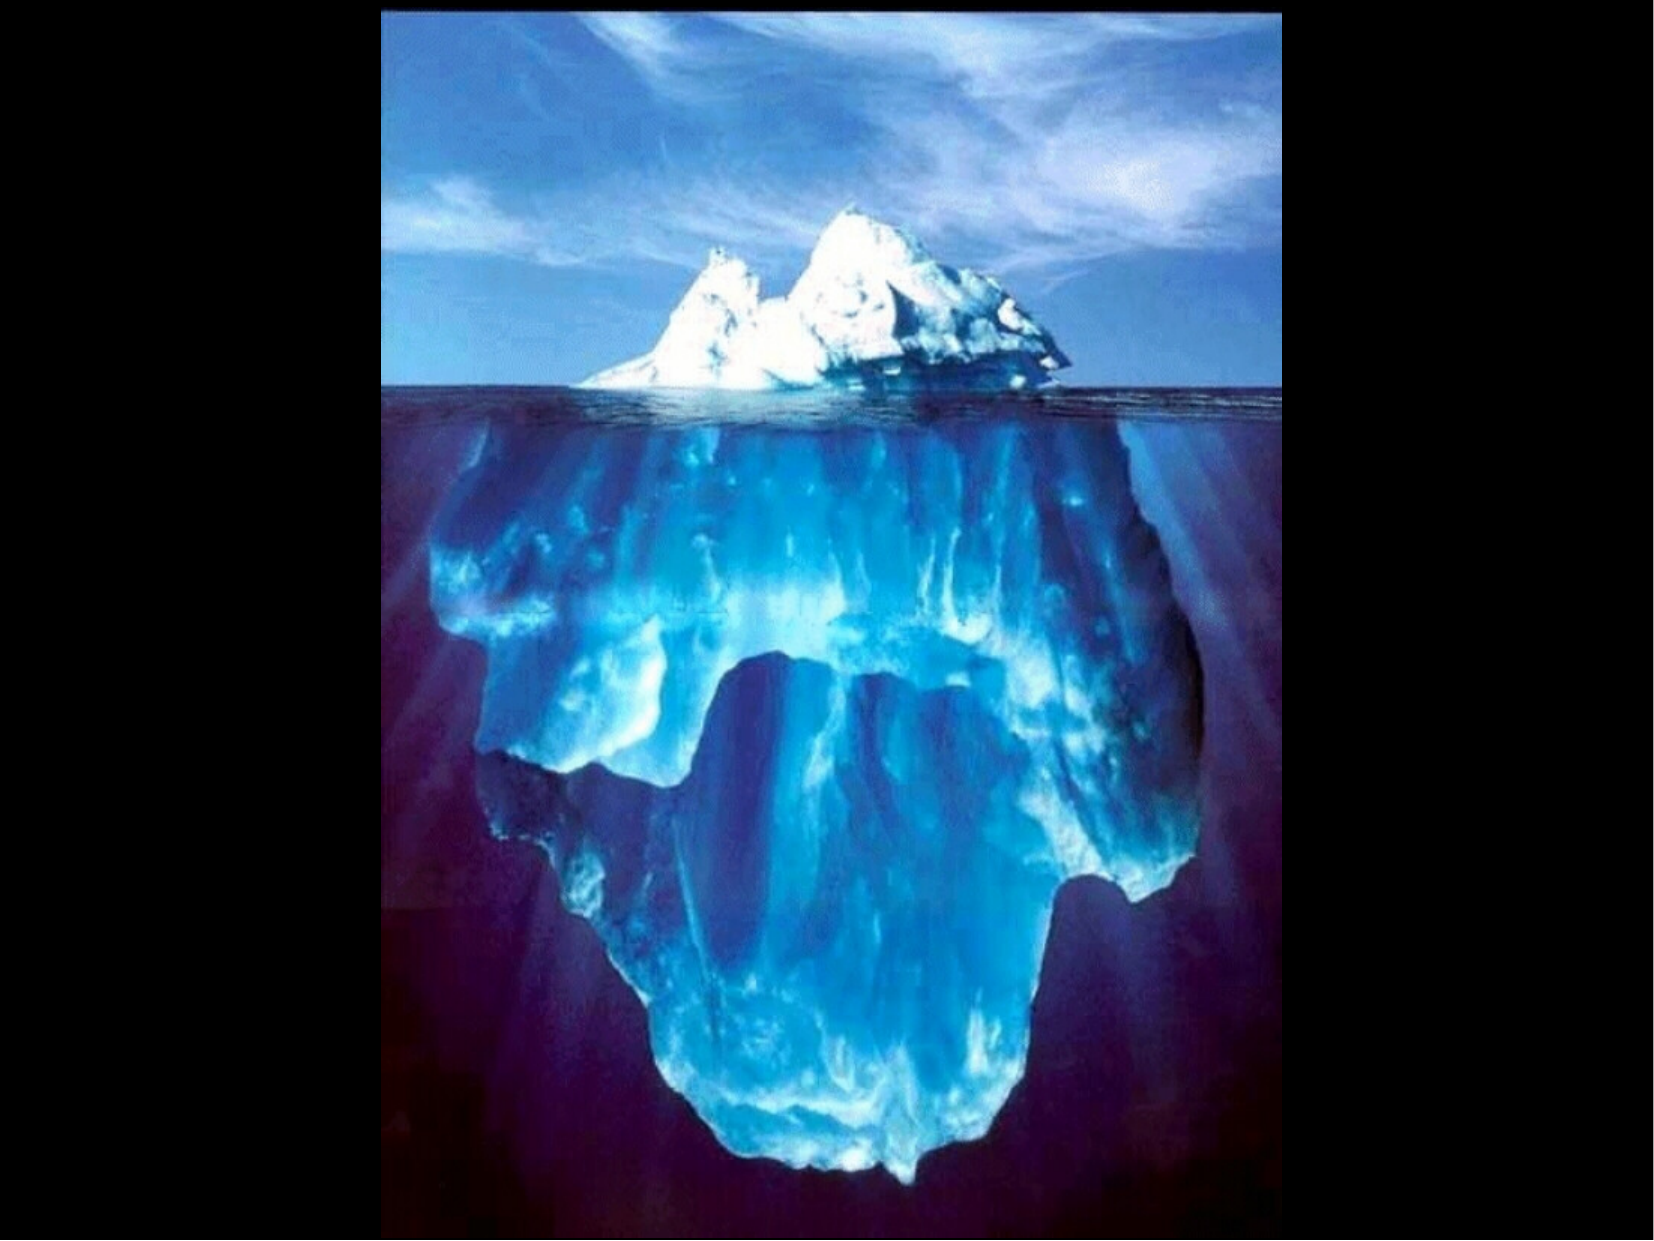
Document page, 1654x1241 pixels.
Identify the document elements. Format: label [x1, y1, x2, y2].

picture [381, 7, 1282, 1238]
